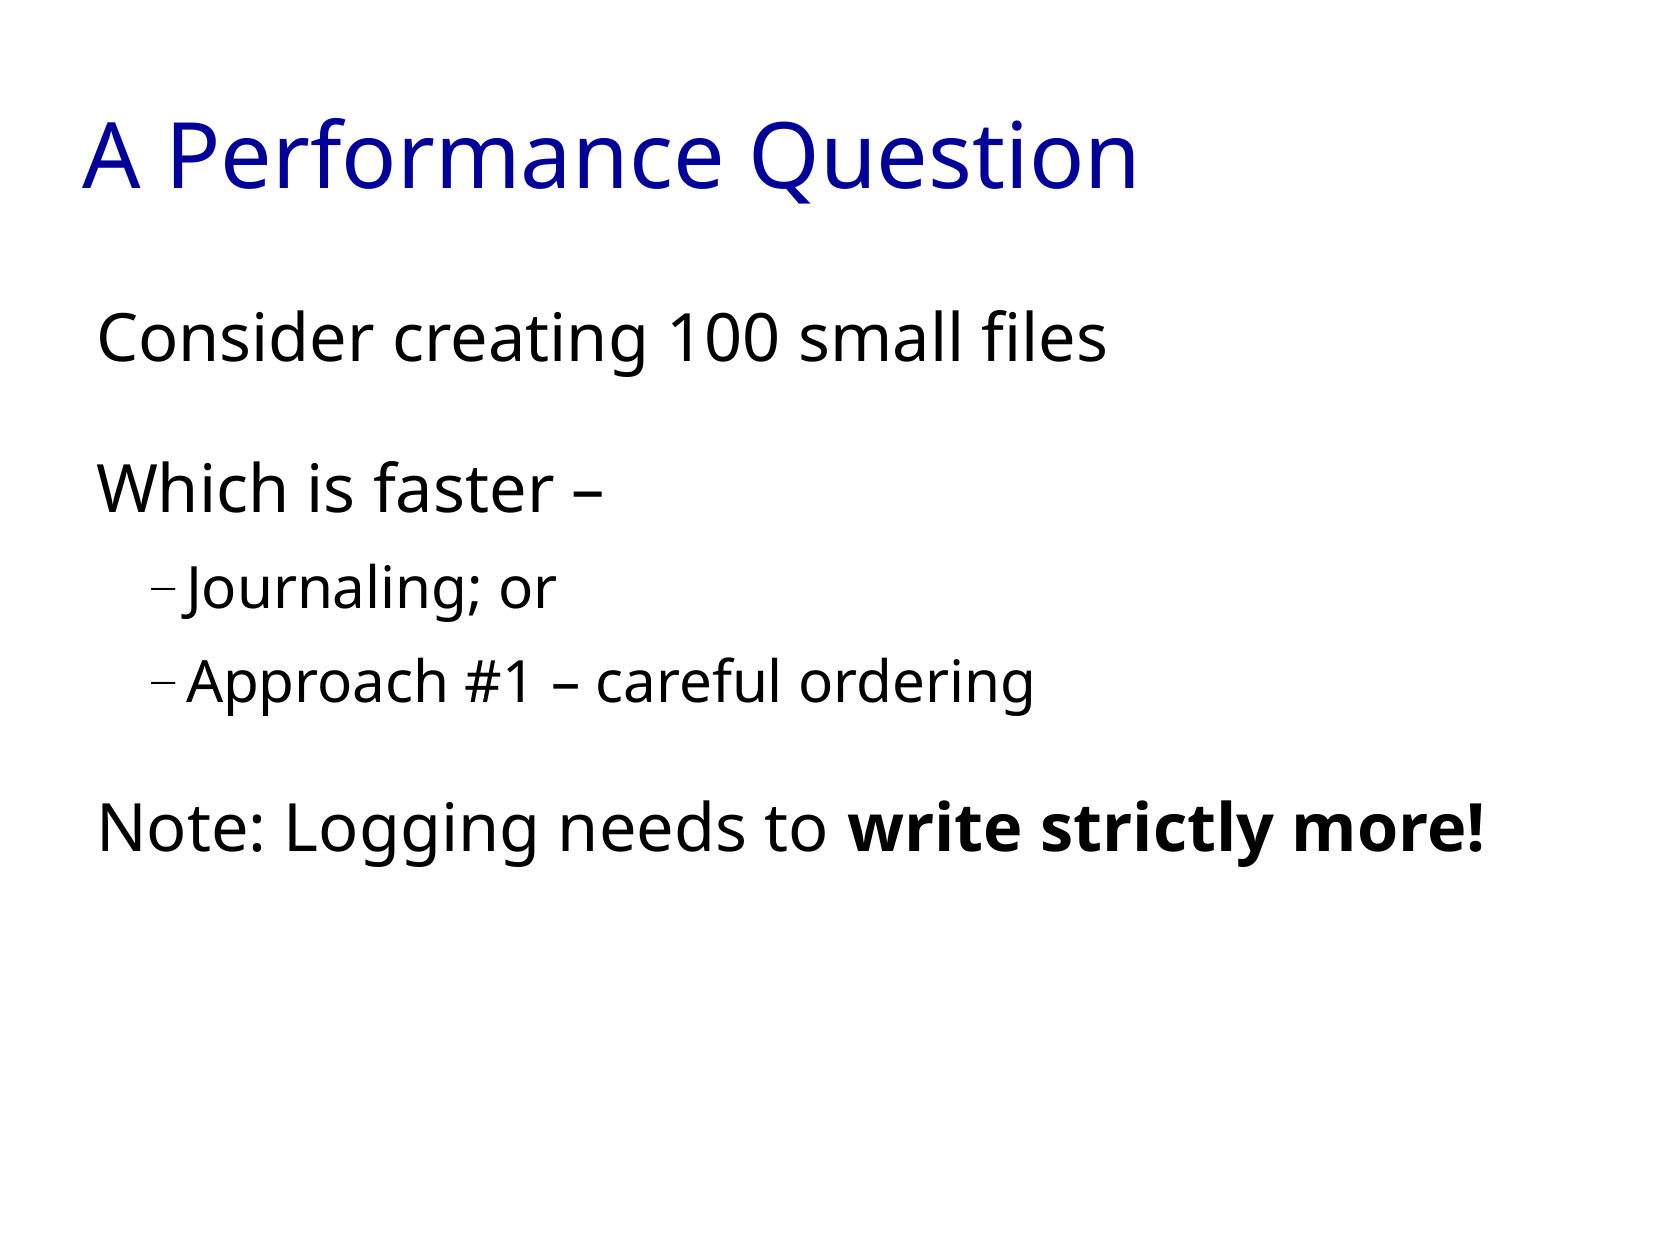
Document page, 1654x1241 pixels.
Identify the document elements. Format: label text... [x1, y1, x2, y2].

list Consider creating 100 small files Which is faster – Journaling; or Approach #1 – careful ordering Note: Logging needs to write strictly more! [60, 290, 1571, 1096]
title A Performance Question [82, 49, 1571, 257]
